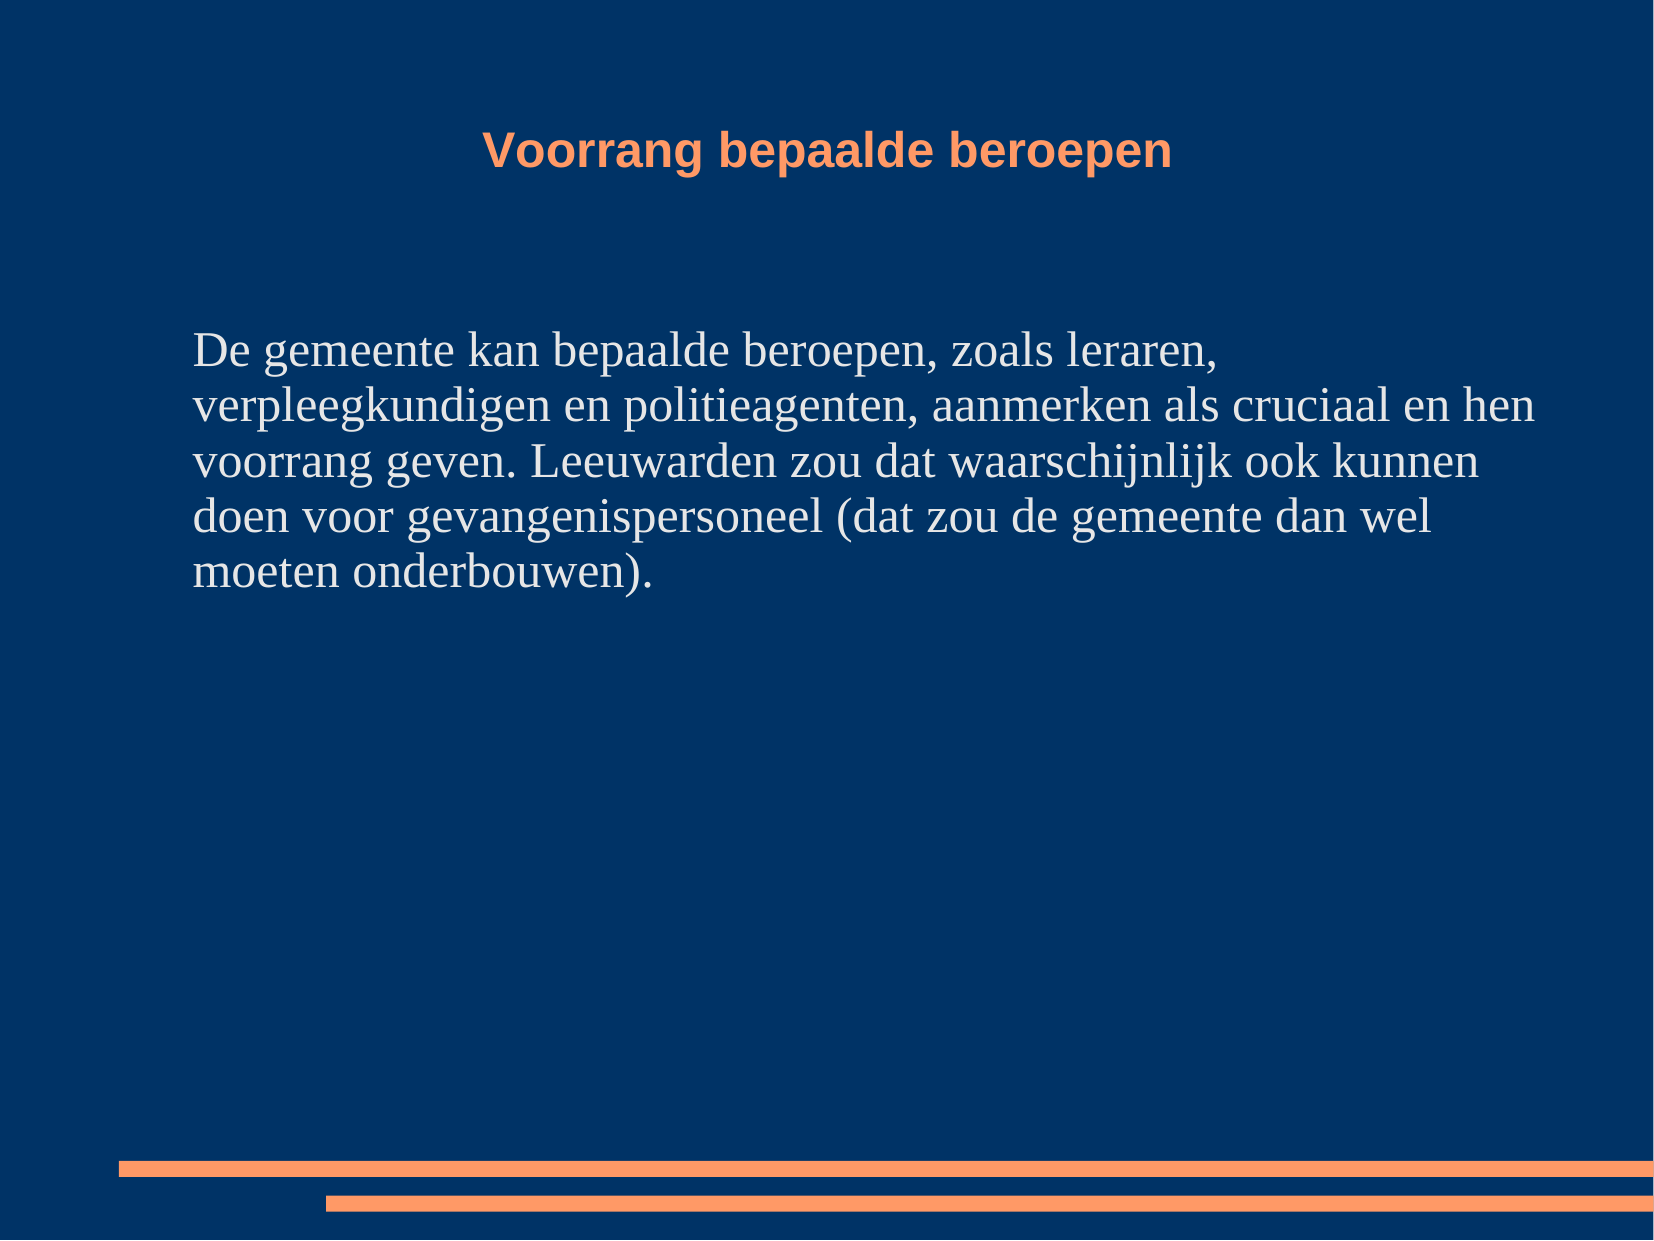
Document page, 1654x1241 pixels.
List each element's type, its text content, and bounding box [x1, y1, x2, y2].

title Voorrang bepaalde beroepen [121, 46, 1534, 254]
list De gemeente kan bepaalde beroepen, zoals leraren, verpleegkundigen en politieagenten, aanmerken als cruciaal en hen voorrang geven. Leeuwarden zou dat waarschijnlijk ook kunnen doen voor gevangenispersoneel (dat zou de gemeente dan wel moeten onderbouwen). [121, 322, 1561, 1132]
